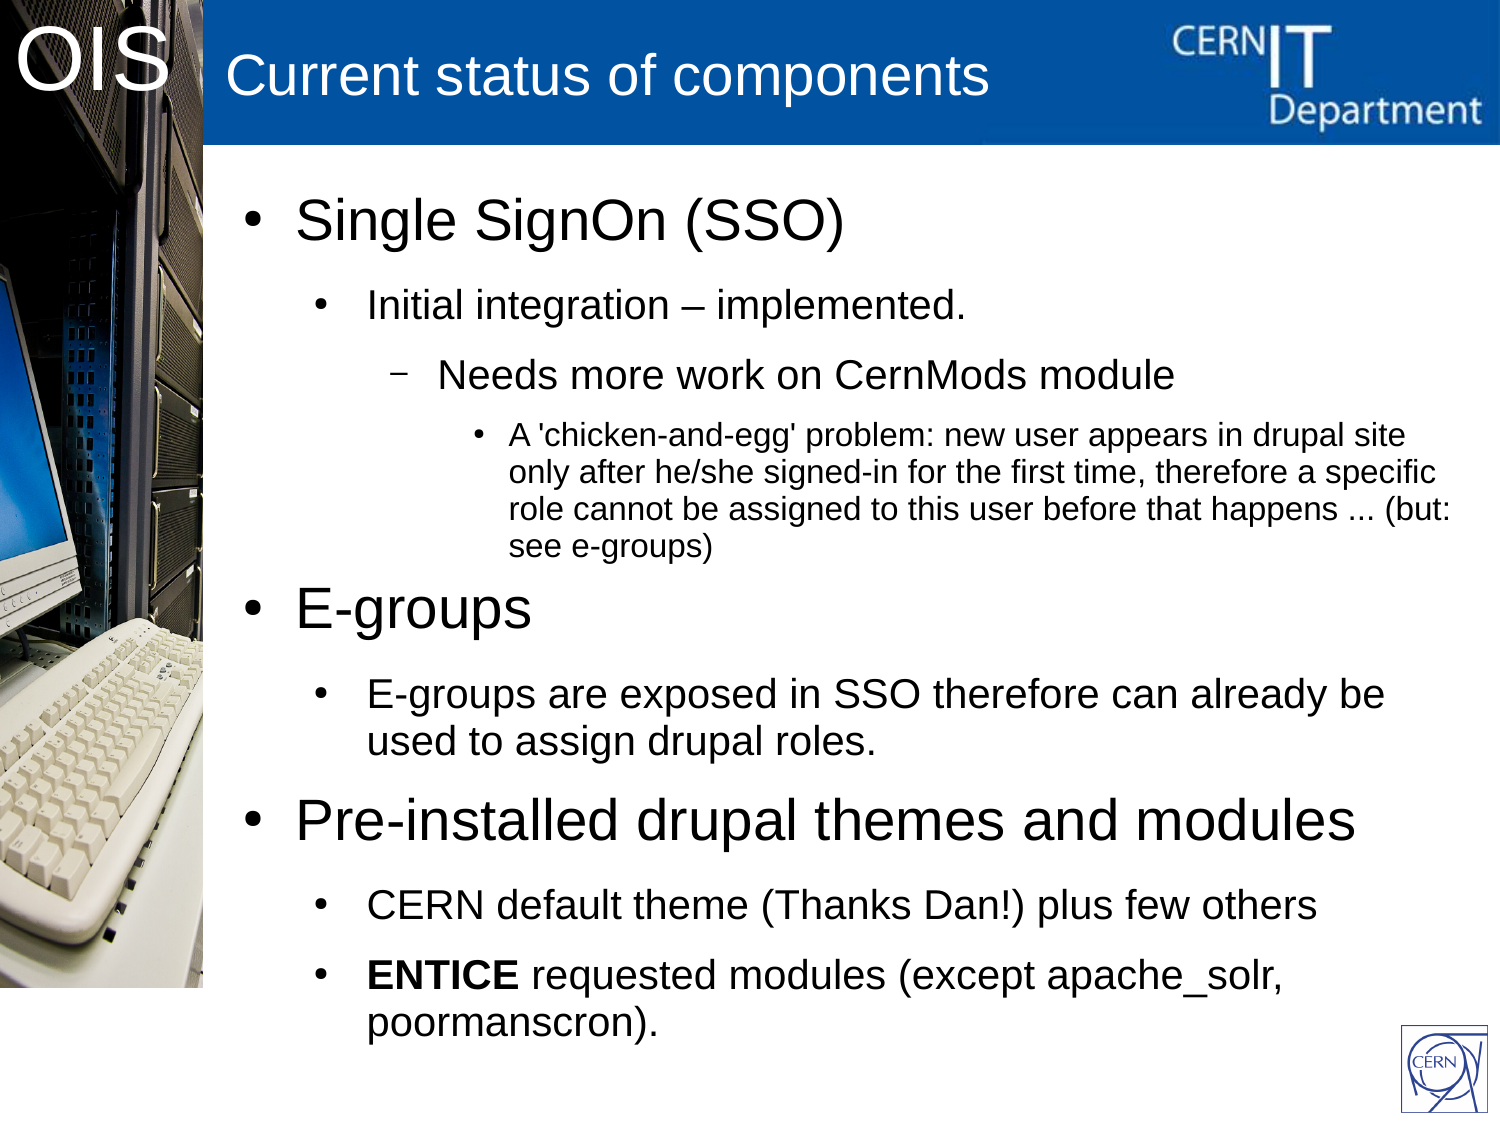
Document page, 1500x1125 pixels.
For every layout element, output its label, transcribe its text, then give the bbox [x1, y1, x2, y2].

picture [1401, 1025, 1488, 1113]
title Current status of components [225, 7, 1238, 143]
picture [0, 0, 1500, 988]
list Single SignOn (SSO) Initial integration – implemented. Needs more work on CernMods module A 'chicken-and-egg' problem: new user appears in drupal site only after he/she signed-in for the first time, therefore a specific role cannot be assigned to this user before that happens ... (but: see e-groups) E-groups E-groups are exposed in SSO therefore can already be used to assign drupal roles. Pre-installed drupal themes and modules CERN default theme (Thanks Dan!) plus few others ENTICE requested modules (except apache_solr, poormanscron). [225, 187, 1463, 1046]
